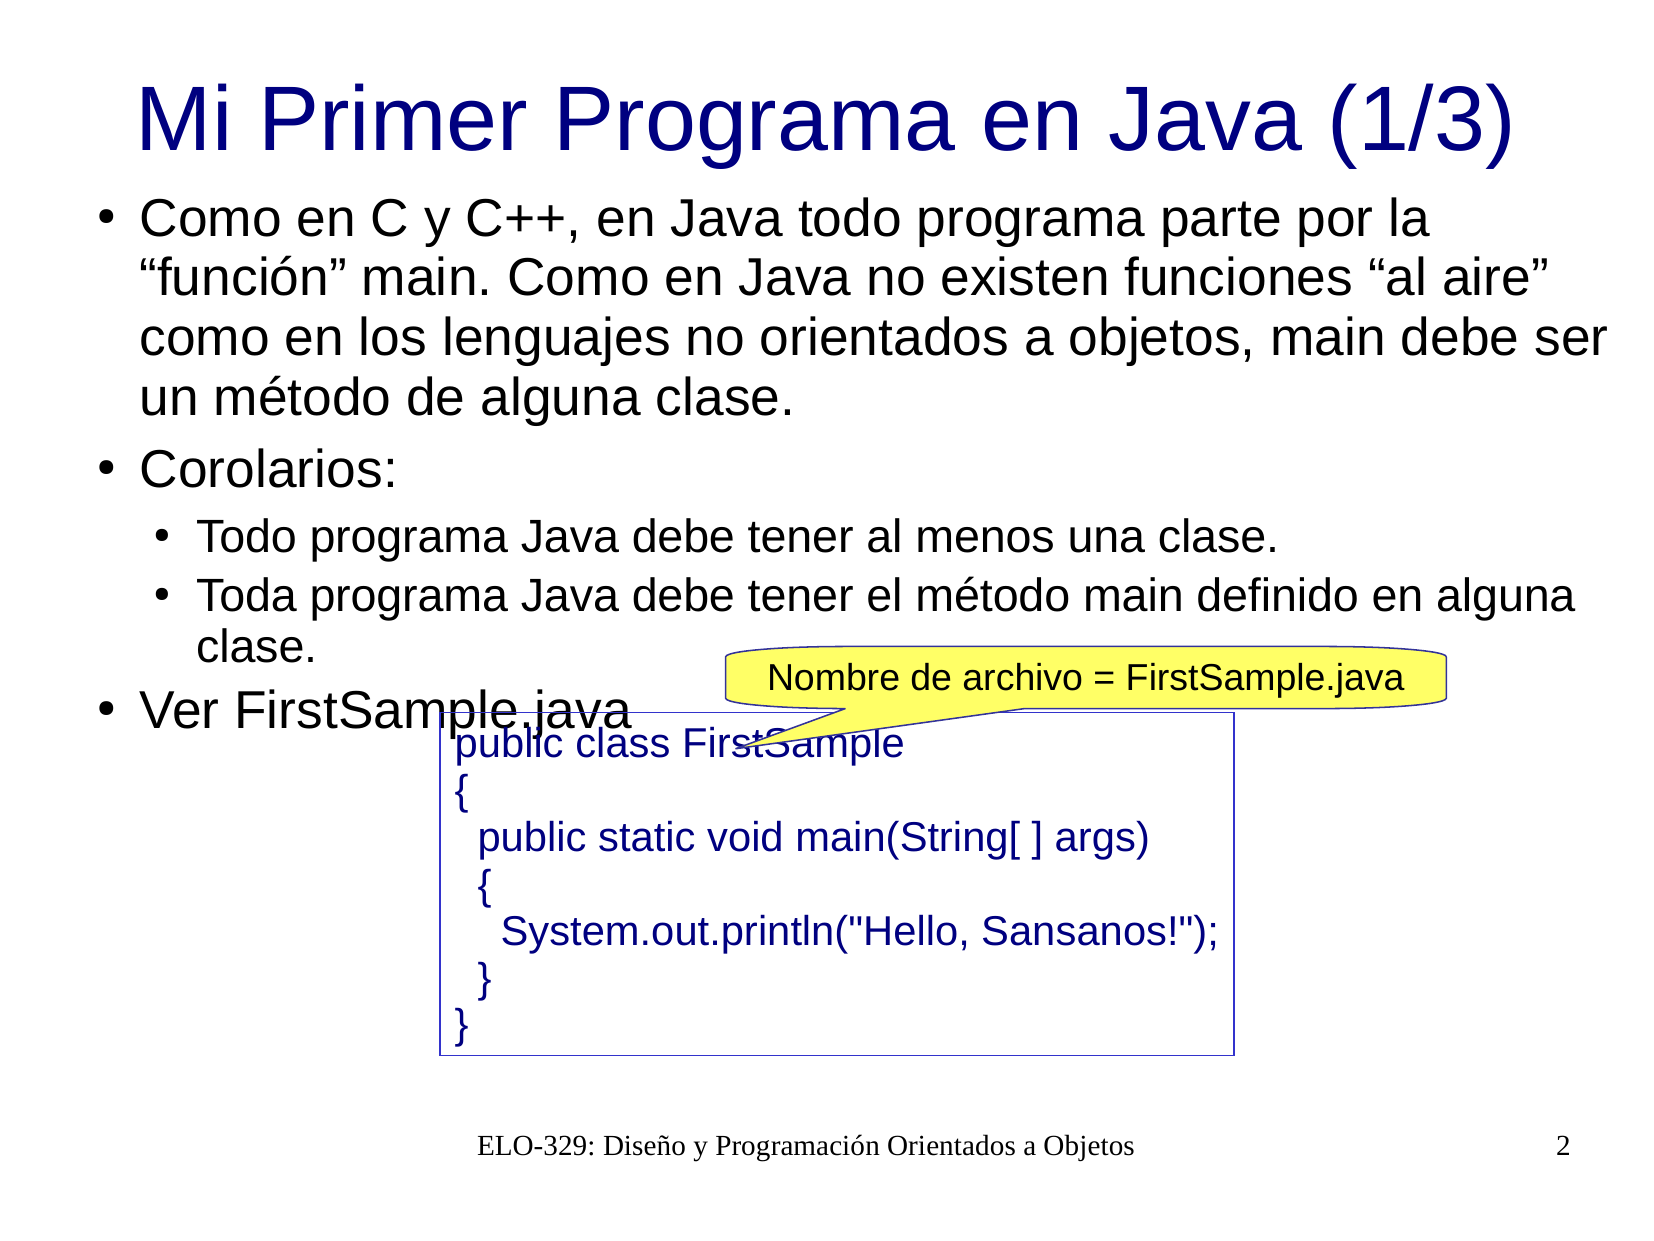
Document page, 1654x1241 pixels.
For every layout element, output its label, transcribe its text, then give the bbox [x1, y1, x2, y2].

title Mi Primer Programa en Java (1/3) [82, 49, 1571, 187]
text_box public class FirstSample { public static void main(String[ ] args)‏ { System.out.println("Hello, Sansanos!"); } } [439, 712, 1235, 1056]
list Como en C y C++, en Java todo programa parte por la “función” main. Como en Java no existen funciones “al aire” como en los lenguajes no orientados a objetos, main debe ser un método de alguna clase. Corolarios: Todo programa Java debe tener al menos una clase. Toda programa Java debe tener el método main definido en alguna clase. Ver FirstSample.java [82, 187, 1637, 741]
text_box Nombre de archivo = FirstSample.java [725, 646, 1447, 749]
